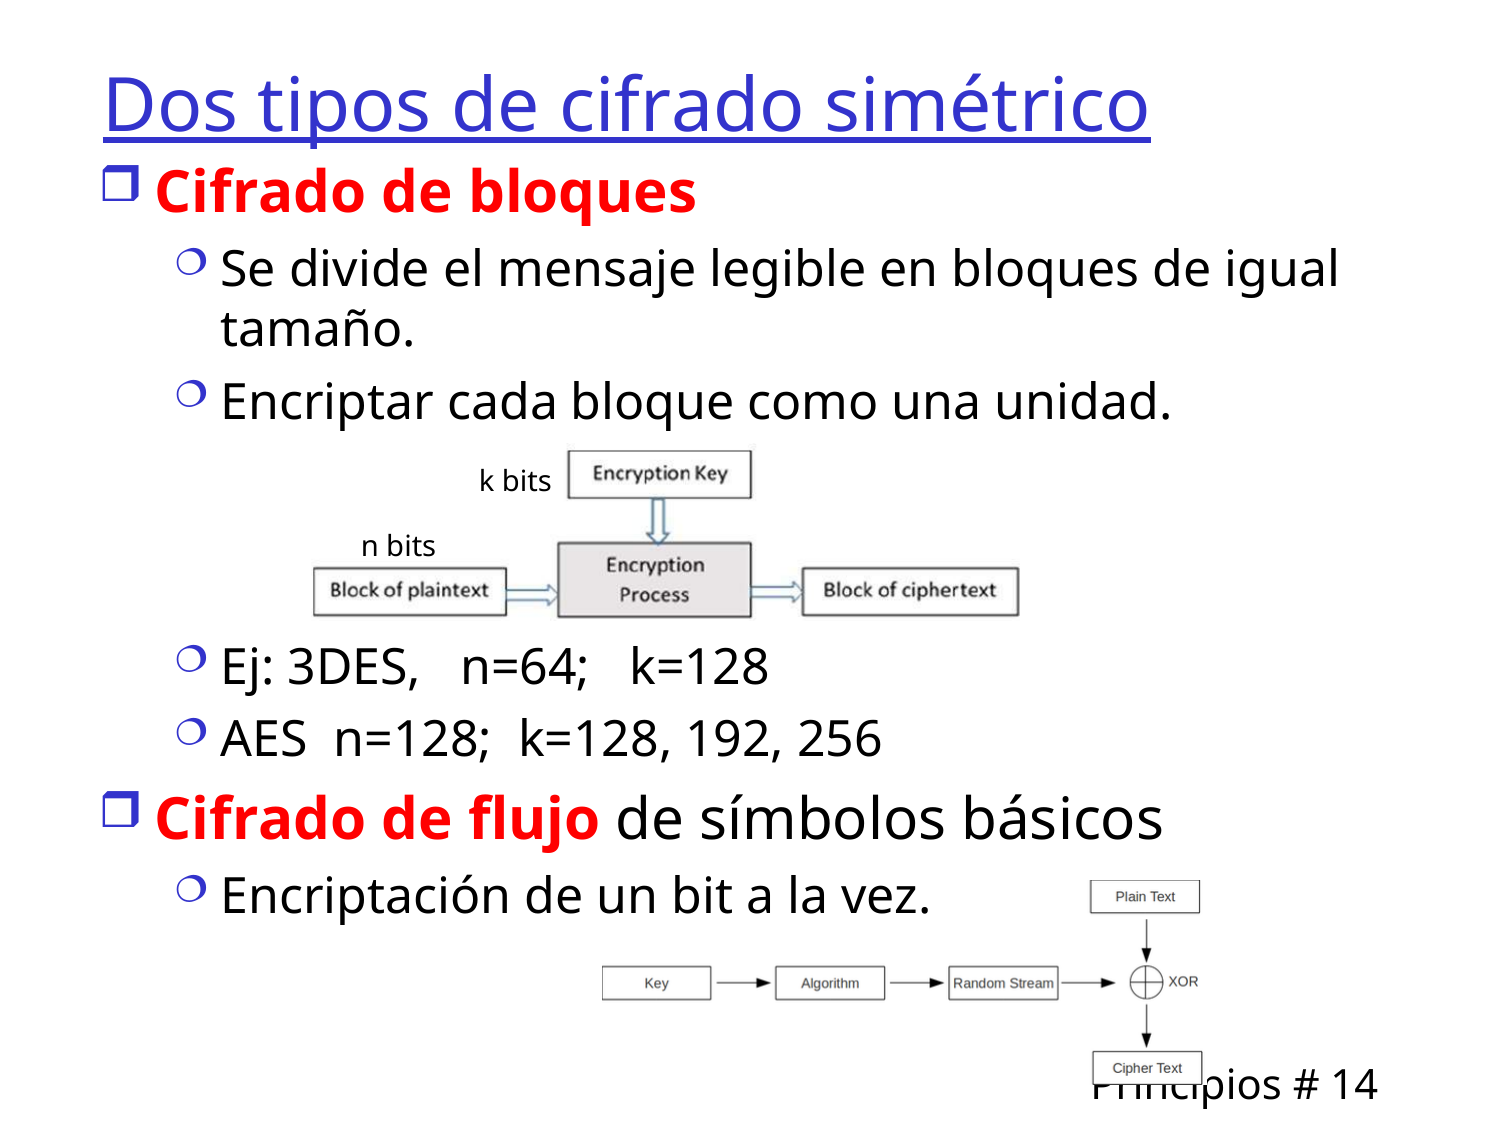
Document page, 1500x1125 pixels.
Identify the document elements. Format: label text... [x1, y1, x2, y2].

text_box n bits [346, 519, 457, 570]
picture [303, 435, 1022, 621]
title Dos tipos de cifrado simétrico [87, 7, 1363, 196]
text_box k bits [464, 454, 574, 505]
list Cifrado de bloques Se divide el mensaje legible en bloques de igual tamaño. Encriptar cada bloque como una unidad. Ej: 3DES, n=64; k=128 AES n=128; k=128, 192, 256 Cifrado de flujo de símbolos básicos Encriptación de un bit a la vez. [83, 146, 1359, 963]
picture [602, 963, 1207, 1086]
